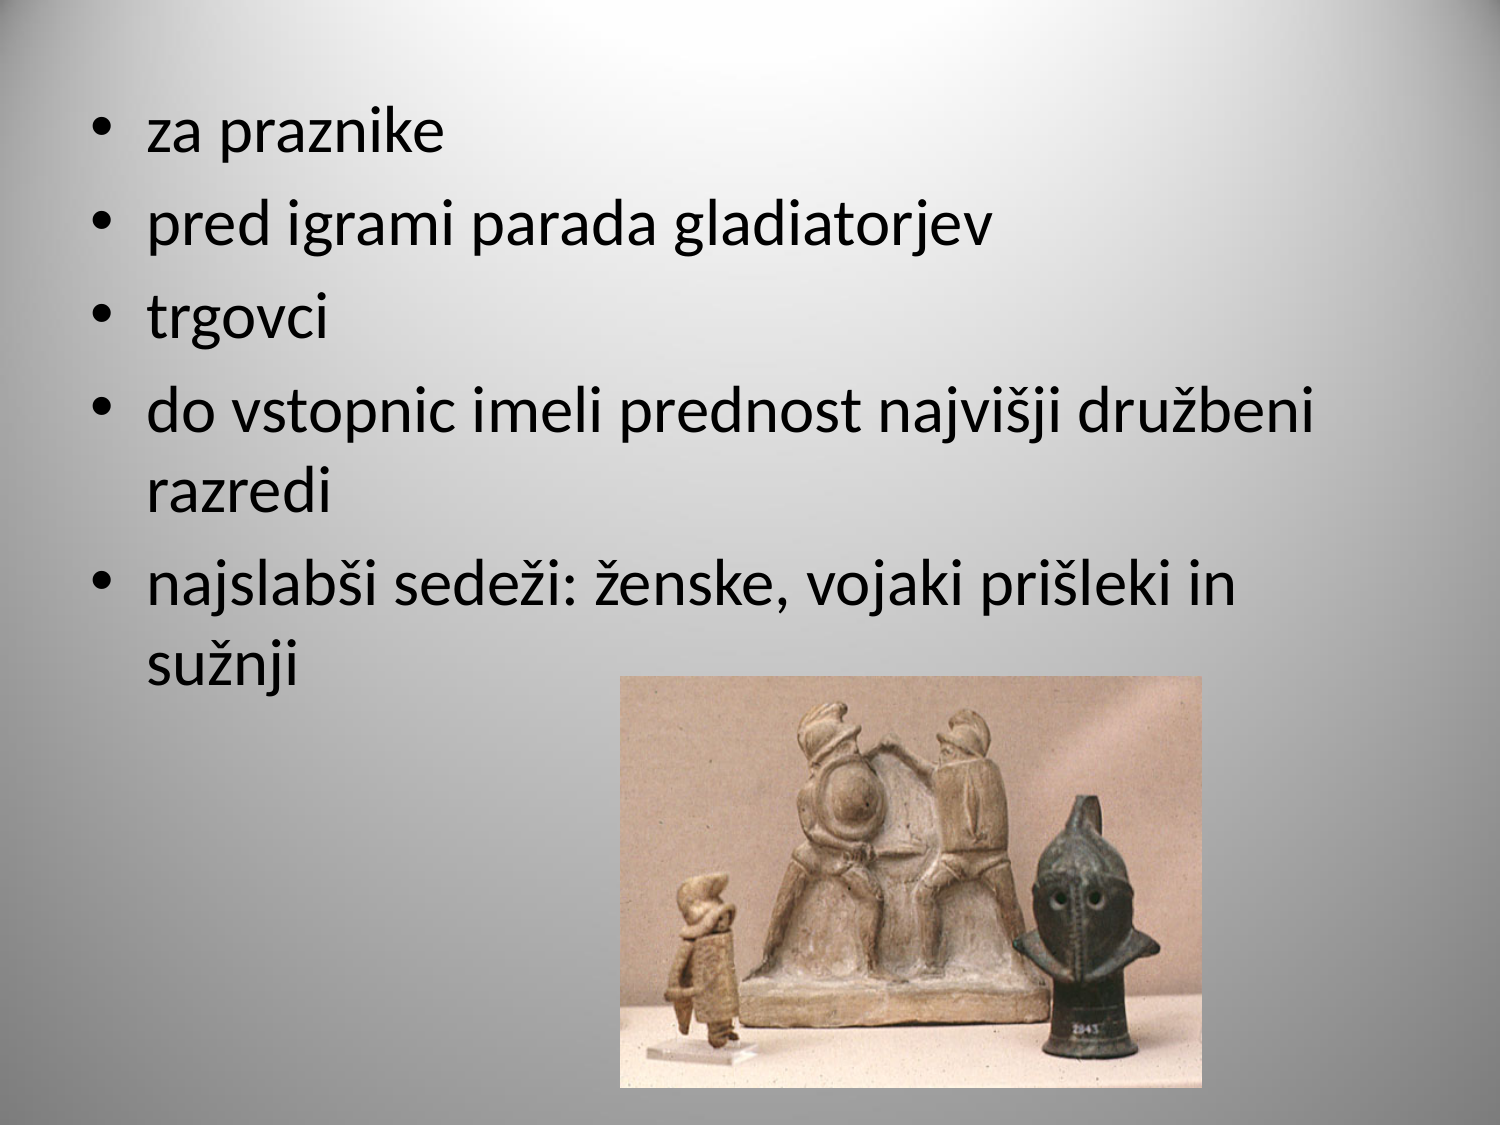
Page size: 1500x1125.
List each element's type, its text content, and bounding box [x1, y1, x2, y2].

picture [0, 0, 1500, 1125]
list za praznike pred igrami parada gladiatorjev trgovci do vstopnic imeli prednost najvišji družbeni razredi najslabši sedeži: ženske, vojaki prišleki in sužnji [75, 78, 1412, 1012]
